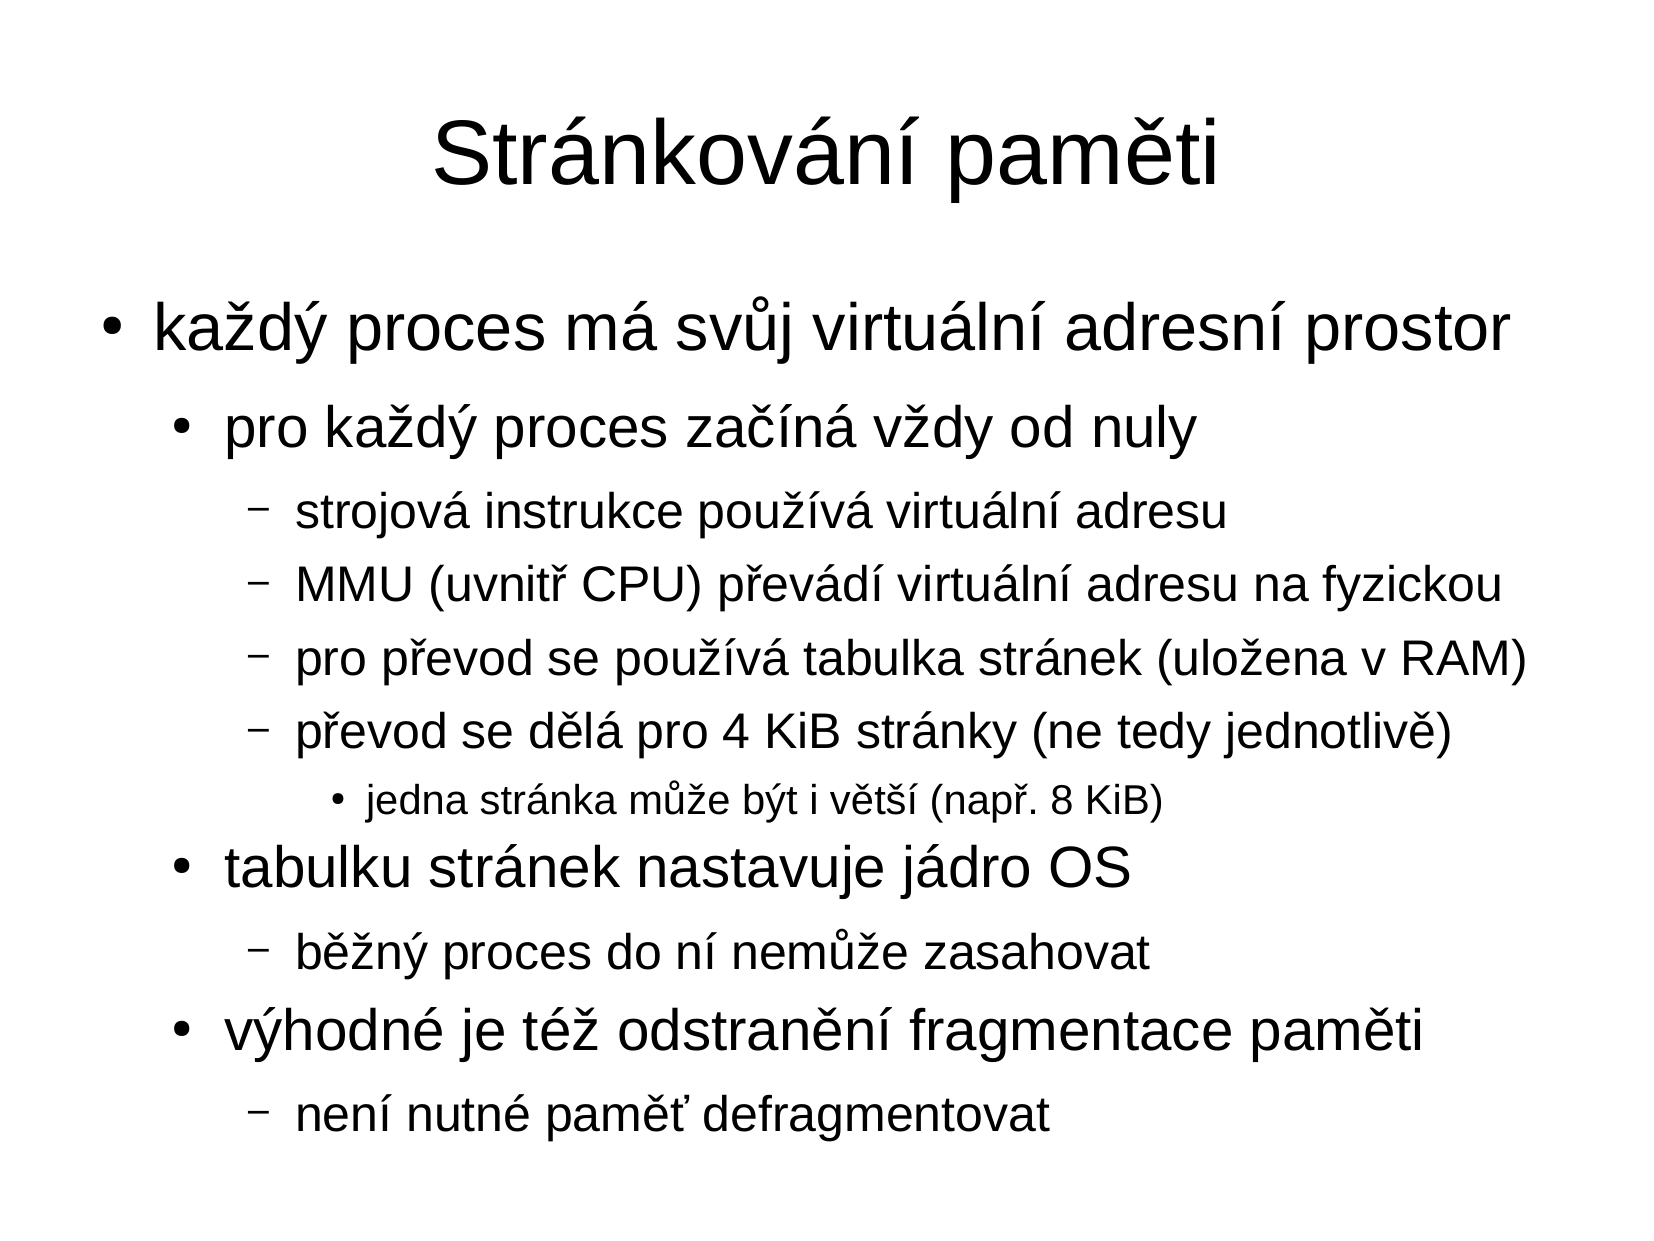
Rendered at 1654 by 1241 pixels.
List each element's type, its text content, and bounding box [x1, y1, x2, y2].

list každý proces má svůj virtuální adresní prostor pro každý proces začíná vždy od nuly strojová instrukce používá virtuální adresu MMU (uvnitř CPU) převádí virtuální adresu na fyzickou pro převod se používá tabulka stránek (uložena v RAM) převod se dělá pro 4 KiB stránky (ne tedy jednotlivě) jedna stránka může být i větší (např. 8 KiB) tabulku stránek nastavuje jádro OS běžný proces do ní nemůže zasahovat výhodné je též odstranění fragmentace paměti není nutné paměť defragmentovat [82, 290, 1571, 1142]
title Stránkování paměti [82, 56, 1571, 250]
